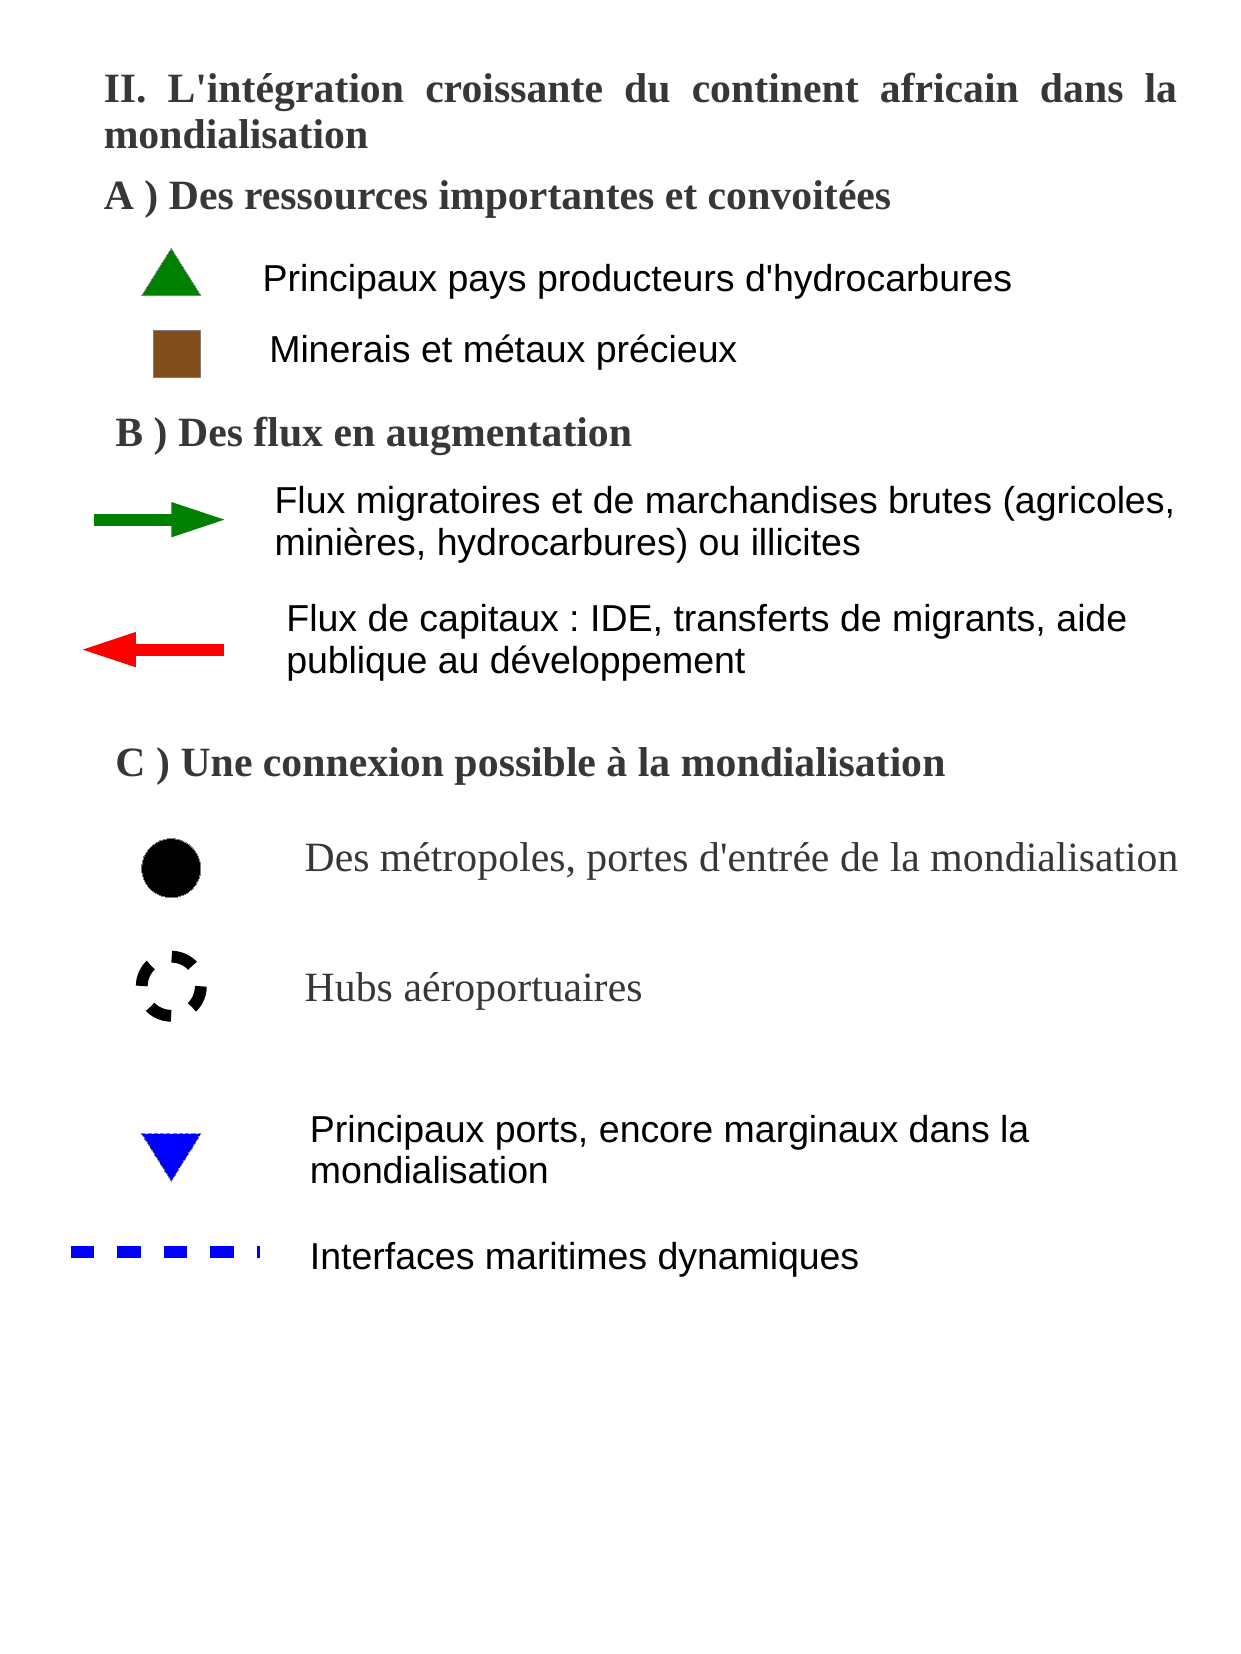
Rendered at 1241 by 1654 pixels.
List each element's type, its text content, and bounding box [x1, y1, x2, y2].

text_box [153, 330, 201, 378]
text_box II. L'intégration croissante du continent africain dans la mondialisation A ) Des ressources importantes et convoitées [47, 58, 1193, 227]
text_box C ) Une connexion possible à la mondialisation [59, 732, 1170, 794]
text_box Minerais et métaux précieux [254, 321, 1141, 378]
text_box Principaux pays producteurs d'hydrocarbures [248, 250, 1134, 308]
text_box [141, 956, 201, 1016]
text_box Principaux ports, encore marginaux dans la mondialisation [295, 1100, 1182, 1200]
text_box [141, 1133, 201, 1182]
text_box [141, 838, 201, 898]
text_box Flux de capitaux : IDE, transferts de migrants, aide publique au développement [271, 590, 1158, 690]
text_box Interfaces maritimes dynamiques [295, 1228, 1182, 1286]
text_box Hubs aéroportuaires [248, 956, 1205, 1018]
text_box Des métropoles, portes d'entrée de la mondialisation [248, 826, 1205, 888]
text_box Flux migratoires et de marchandises brutes (agricoles, minières, hydrocarbures) ou illicites [259, 472, 1205, 572]
text_box B ) Des flux en augmentation [59, 401, 945, 463]
text_box [141, 248, 201, 296]
